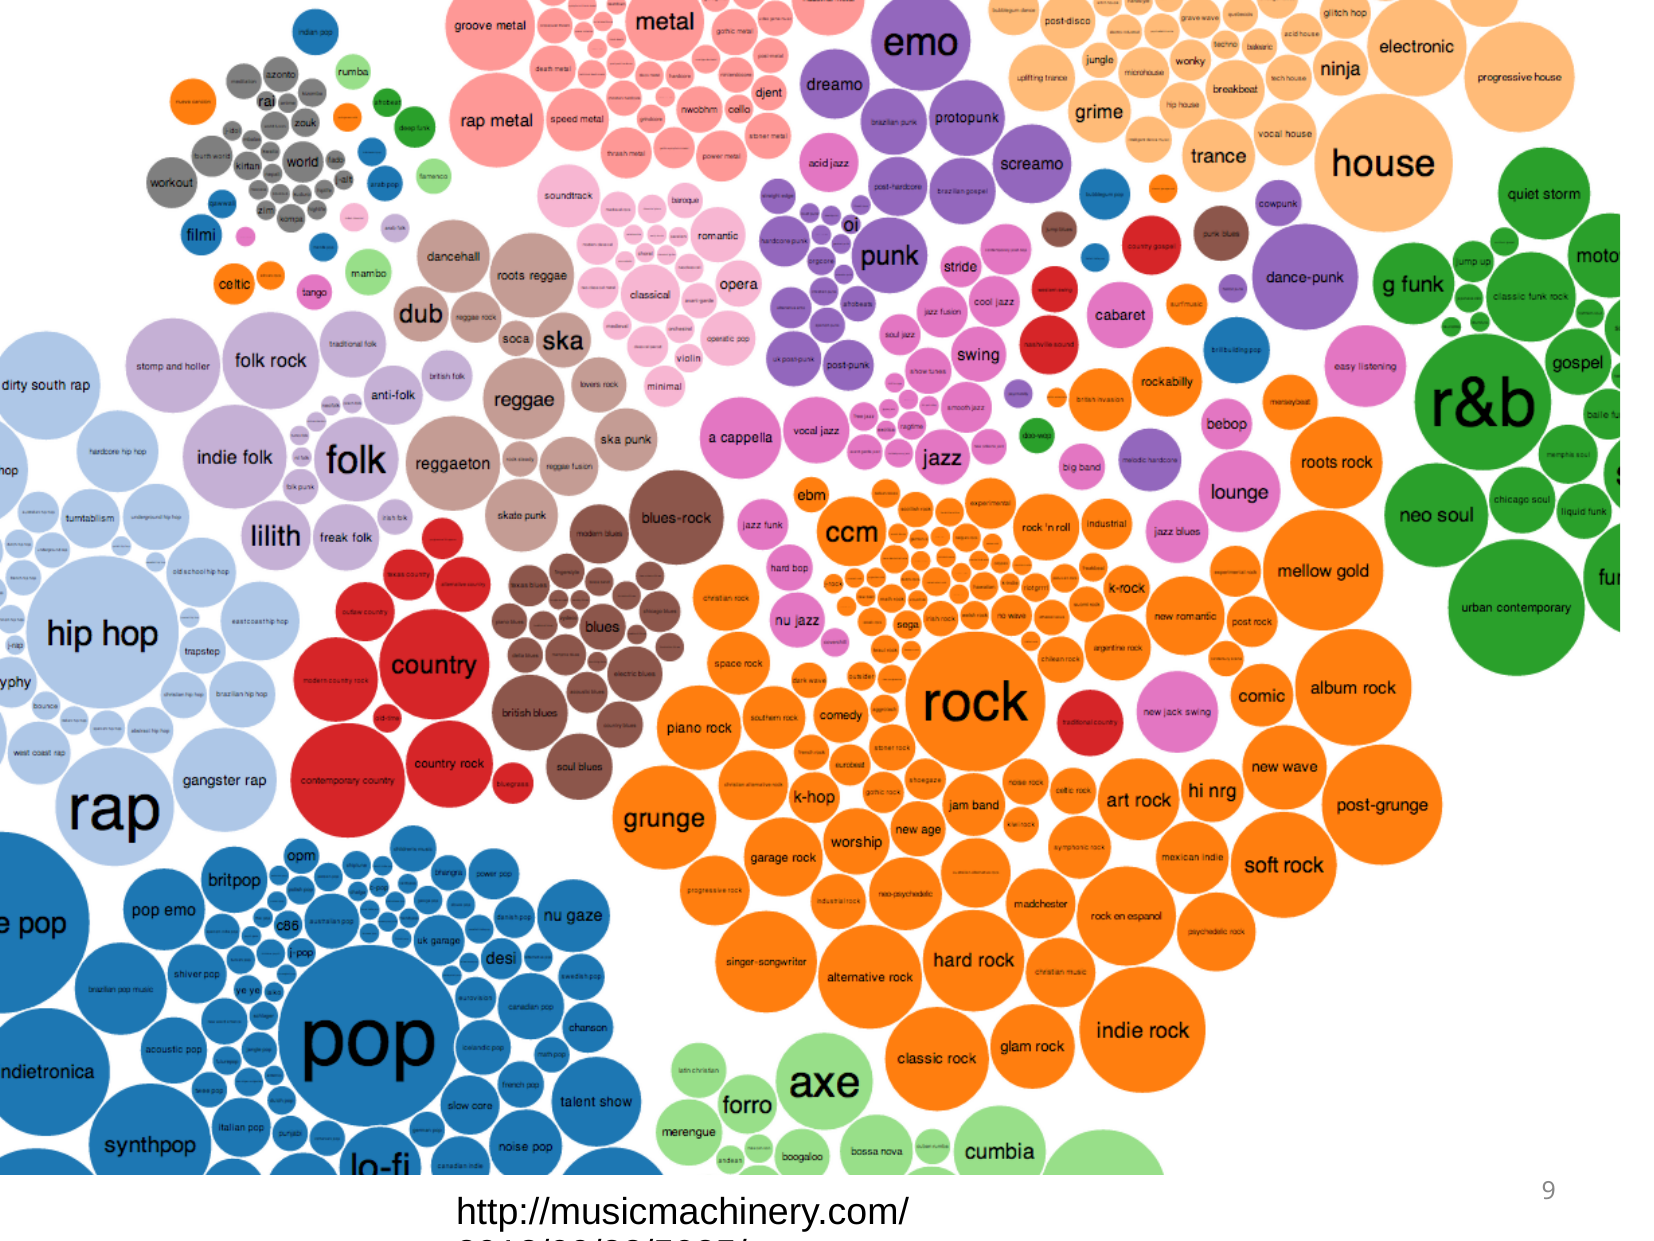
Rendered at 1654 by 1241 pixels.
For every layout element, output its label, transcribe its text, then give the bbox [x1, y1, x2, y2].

text_box http://musicmachinery.com/2013/09/22/5025/ [441, 1183, 1216, 1241]
picture [0, 0, 1621, 1175]
